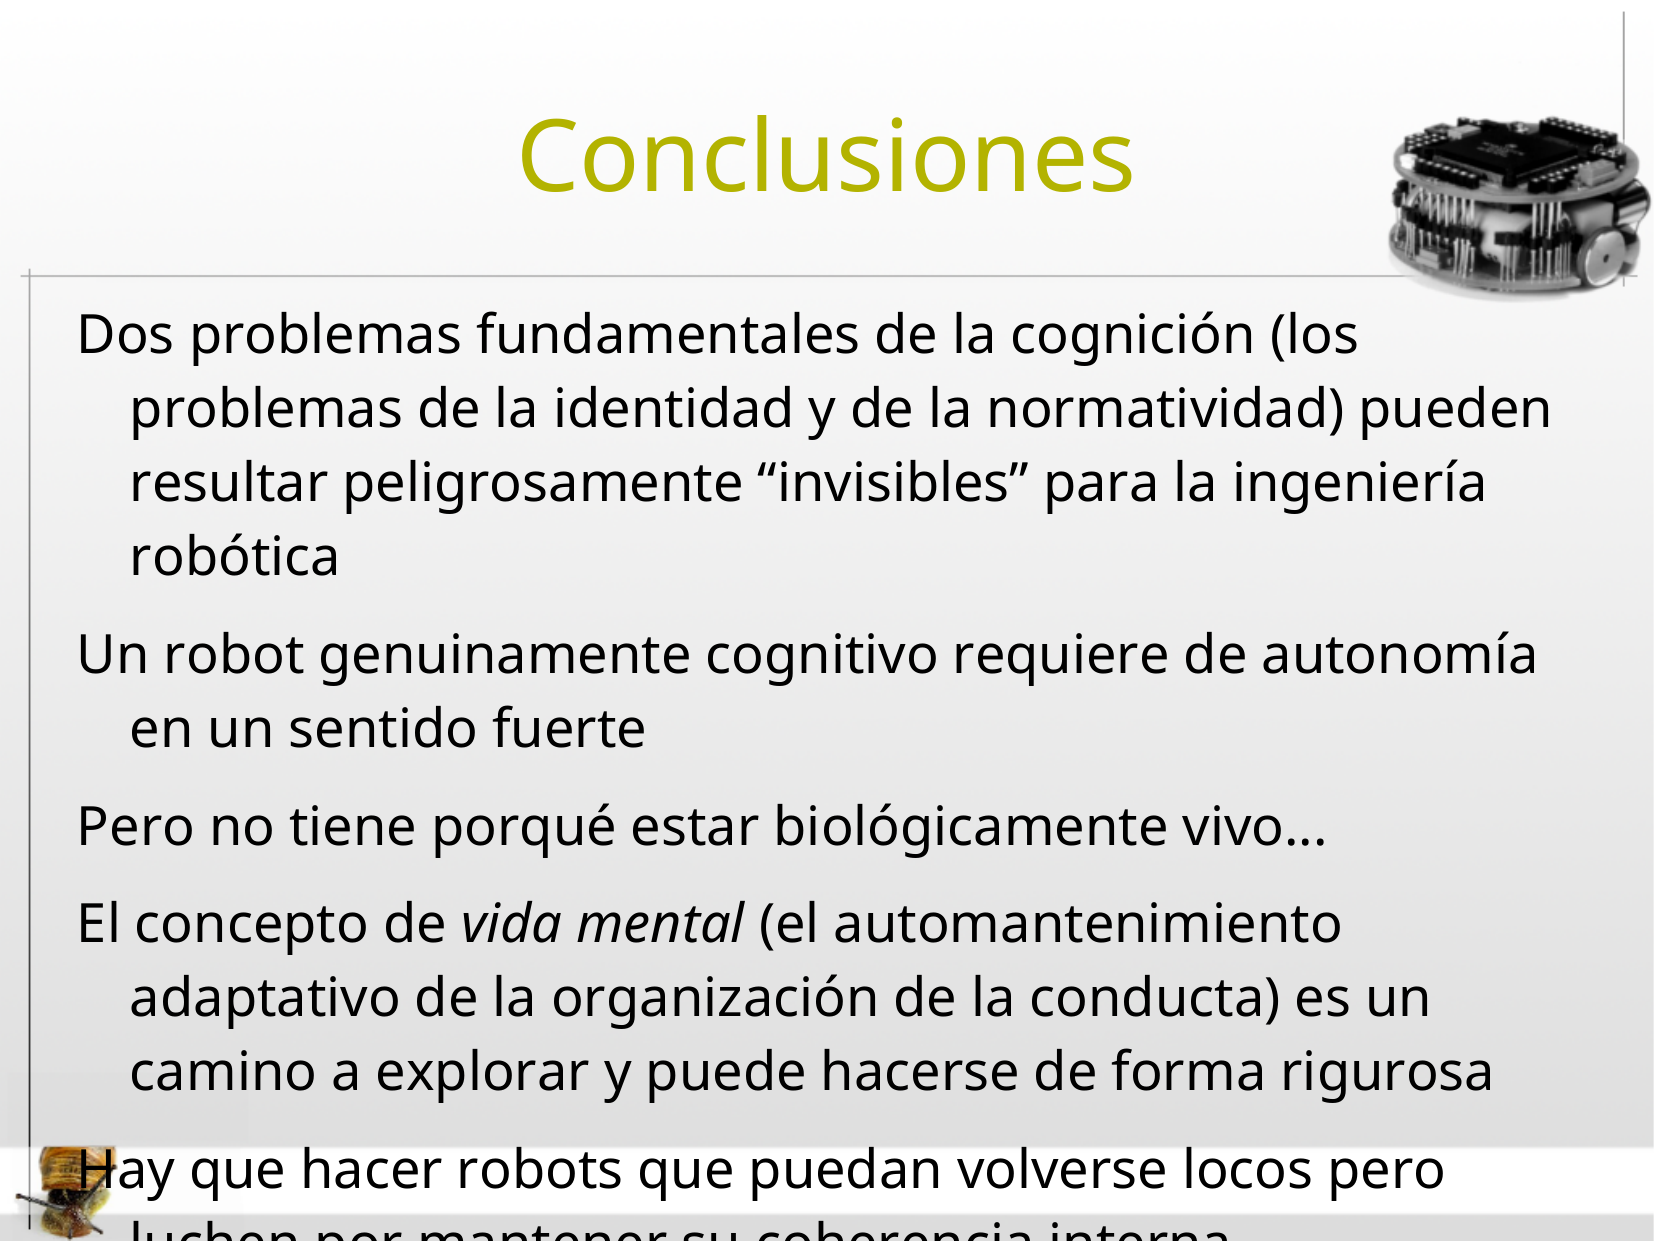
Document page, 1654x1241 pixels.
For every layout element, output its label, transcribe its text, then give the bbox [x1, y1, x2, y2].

picture [446, 1236, 458, 1241]
picture [824, 1236, 838, 1241]
picture [591, 1236, 605, 1241]
picture [427, 1236, 440, 1241]
picture [277, 1236, 291, 1241]
picture [560, 1236, 573, 1241]
picture [909, 1236, 922, 1241]
picture [1072, 1236, 1086, 1241]
picture [623, 1236, 636, 1241]
picture [508, 1236, 522, 1241]
picture [940, 1236, 954, 1241]
list Dos problemas fundamentales de la cognición (los problemas de la identidad y de la normatividad) pueden resultar peligrosamente “invisibles” para la ingeniería robótica Un robot genuinamente cognitivo requiere de autonomía en un sentido fuerte Pero no tiene porqué estar biológicamente vivo... El concepto de vida mental (el automantenimiento adaptativo de la organización de la conducta) es un camino a explorar y puede hacerse de forma rigurosa Hay que hacer robots que puedan volverse locos pero luchen por mantener su coherencia interna [59, 295, 1595, 1114]
picture [213, 1236, 227, 1241]
title Conclusiones [82, 49, 1571, 257]
picture [357, 1236, 372, 1241]
picture [245, 1236, 258, 1241]
picture [790, 1236, 805, 1241]
picture [0, 0, 1654, 1241]
picture [324, 1236, 338, 1241]
picture [1178, 1236, 1192, 1241]
picture [1124, 1236, 1137, 1241]
picture [856, 1236, 869, 1241]
